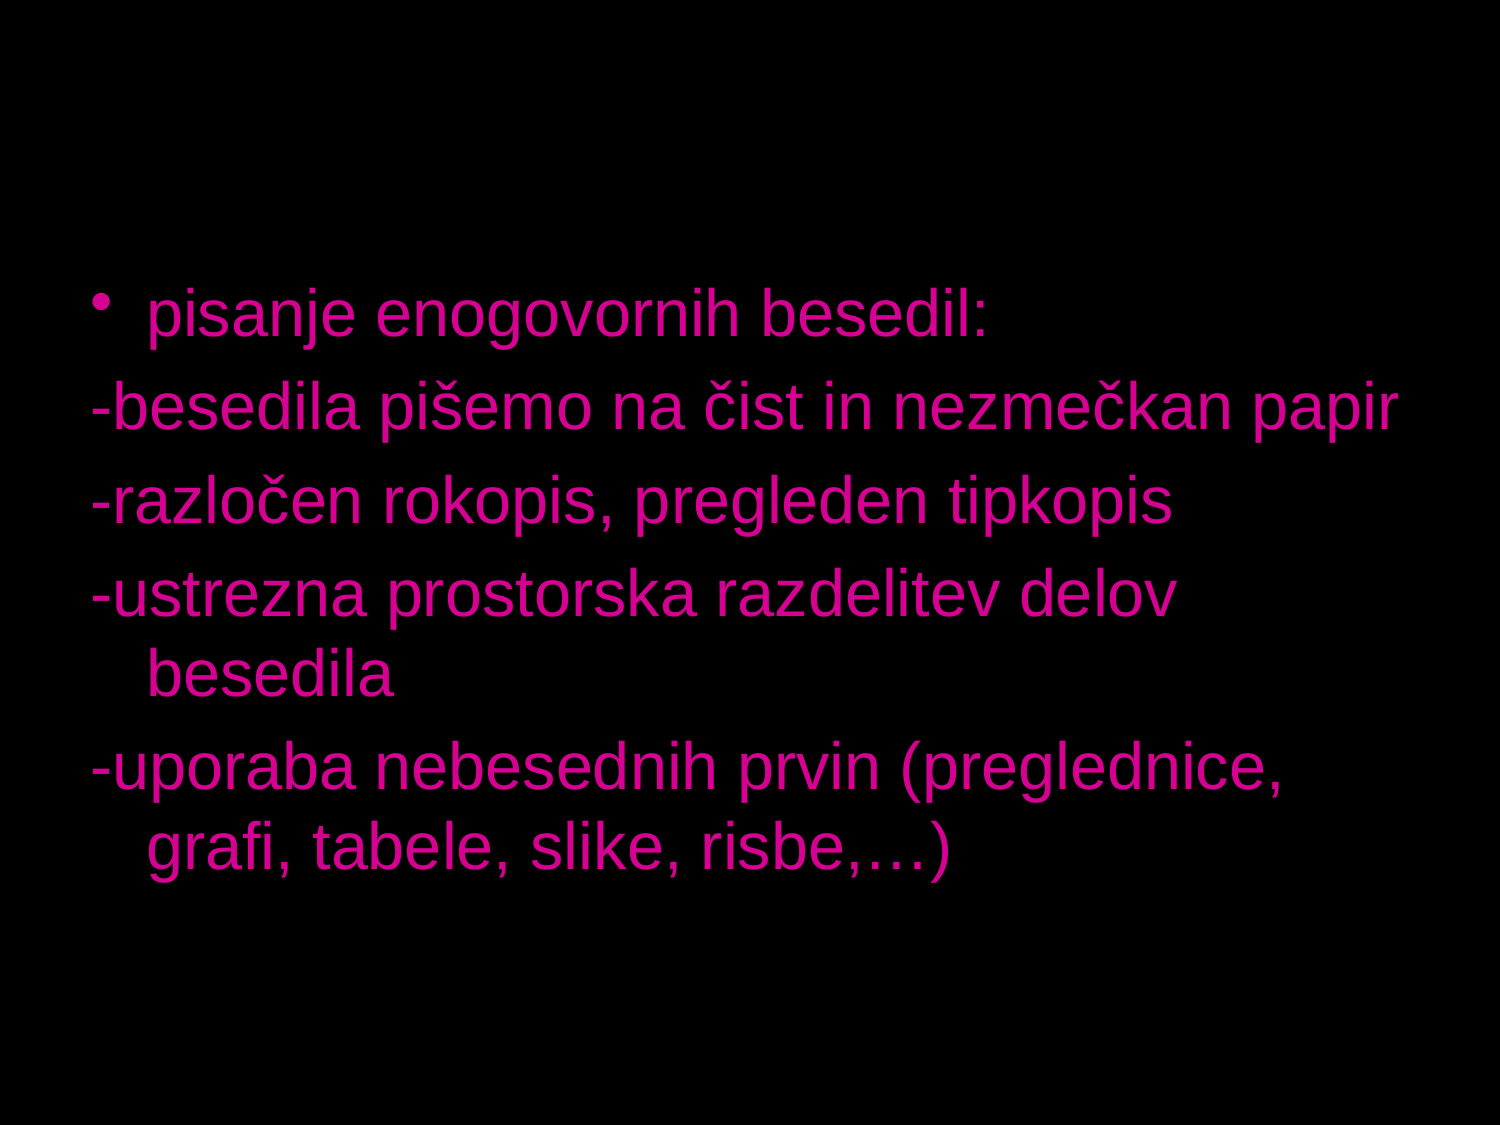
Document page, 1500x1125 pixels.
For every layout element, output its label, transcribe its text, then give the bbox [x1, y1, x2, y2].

list pisanje enogovornih besedil: -besedila pišemo na čist in nezmečkan papir -razločen rokopis, pregleden tipkopis -ustrezna prostorska razdelitev delov besedila -uporaba nebesednih prvin (preglednice, grafi, tabele, slike, risbe,…) [75, 262, 1425, 1005]
